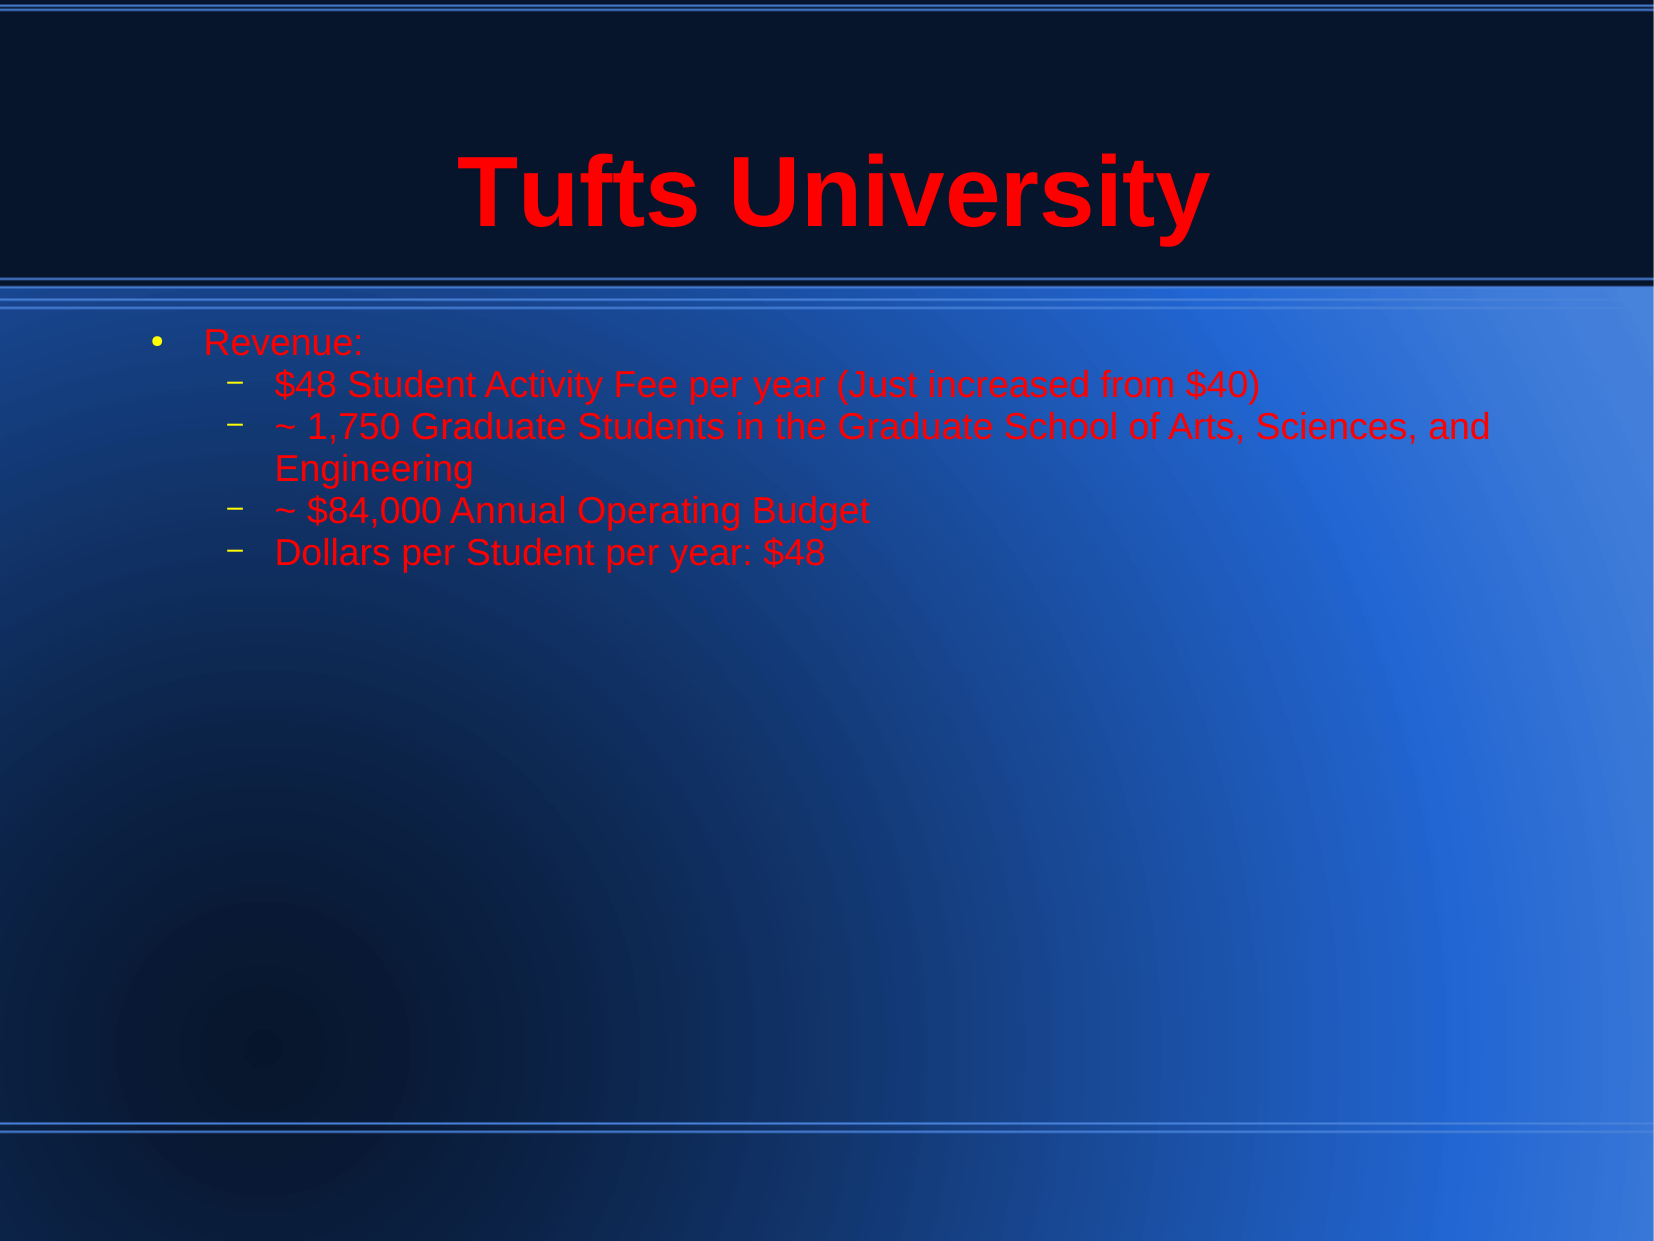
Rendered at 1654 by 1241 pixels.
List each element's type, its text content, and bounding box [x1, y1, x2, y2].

text_box Revenue: $48 Student Activity Fee per year (Just increased from $40) ~ 1,750 Graduate Students in the Graduate School of Arts, Sciences, and Engineering ~ $84,000 Annual Operating Budget Dollars per Student per year: $48 [118, 313, 1542, 1028]
picture [0, 0, 1654, 1241]
title Tufts University [82, 88, 1571, 296]
